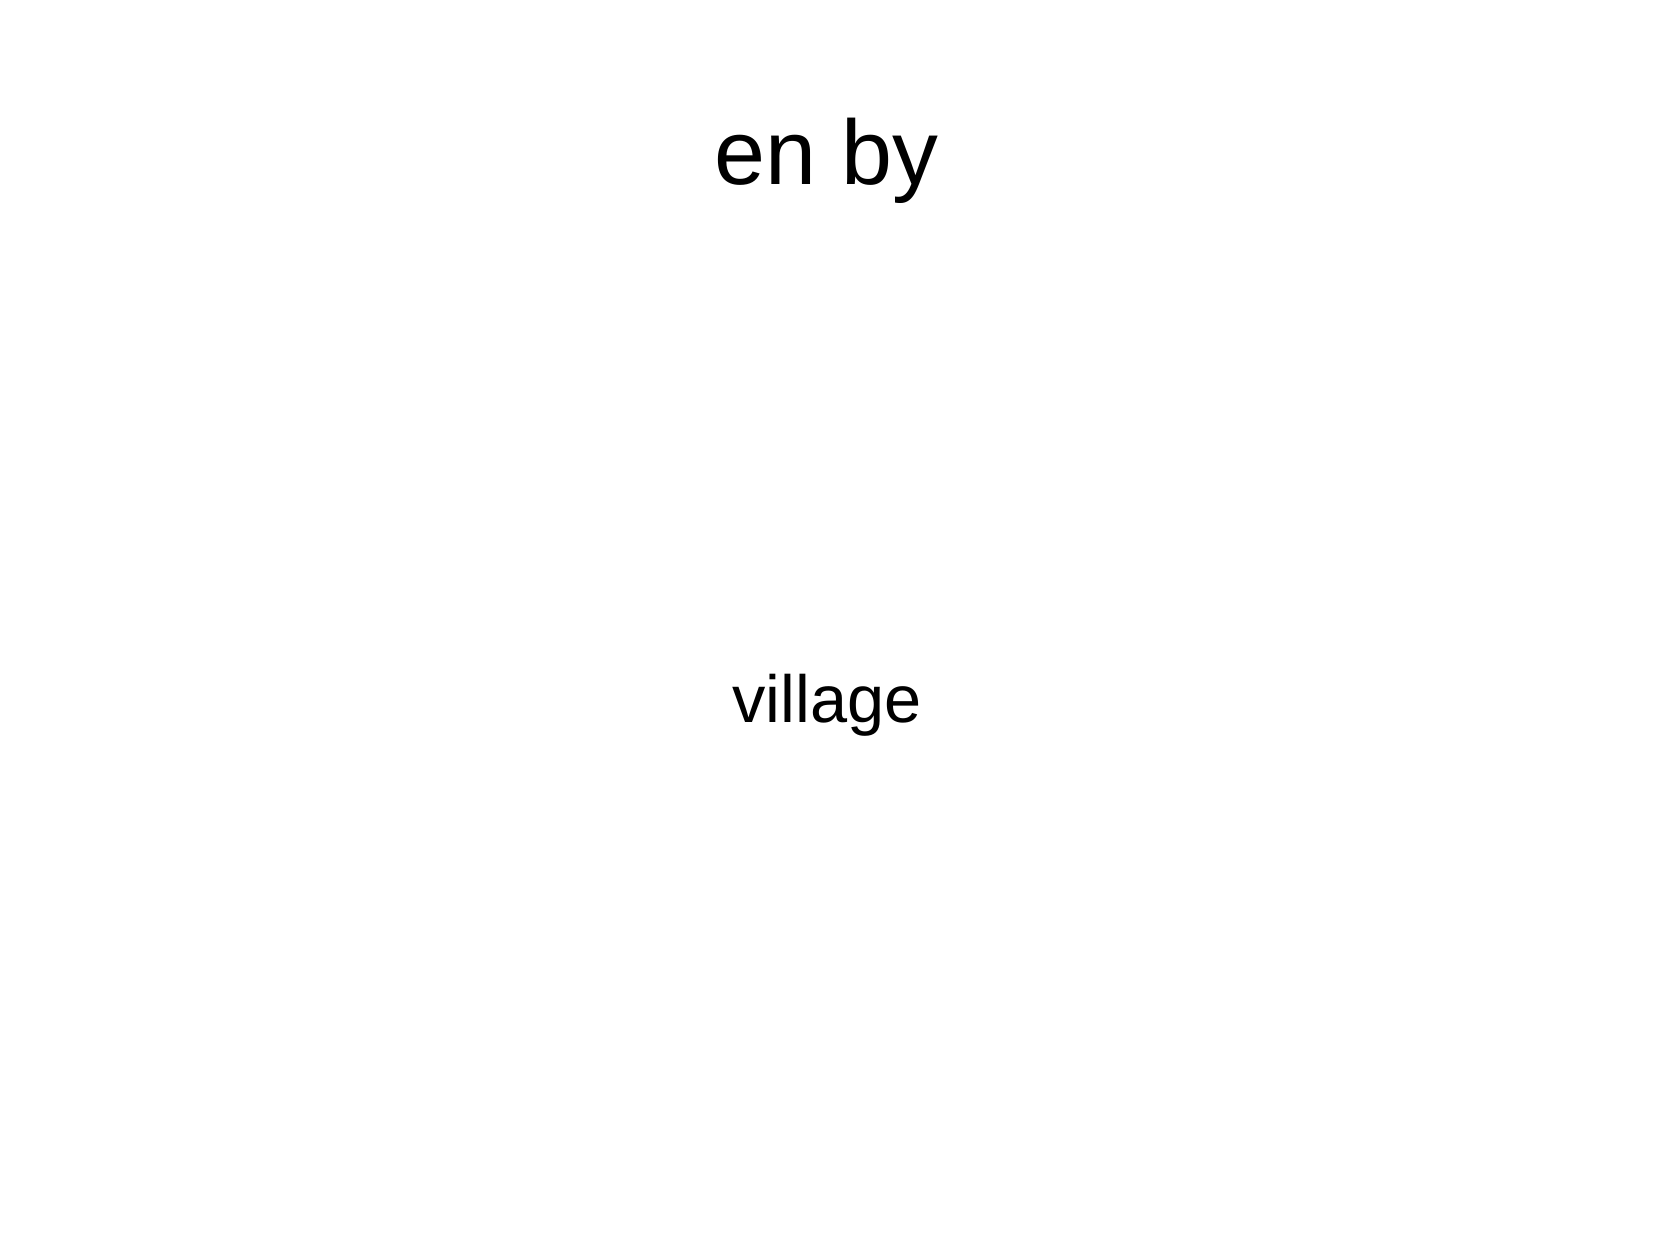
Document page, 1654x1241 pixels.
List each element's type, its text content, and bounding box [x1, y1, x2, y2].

title en by [82, 56, 1571, 250]
subtitle village [82, 297, 1571, 1102]
